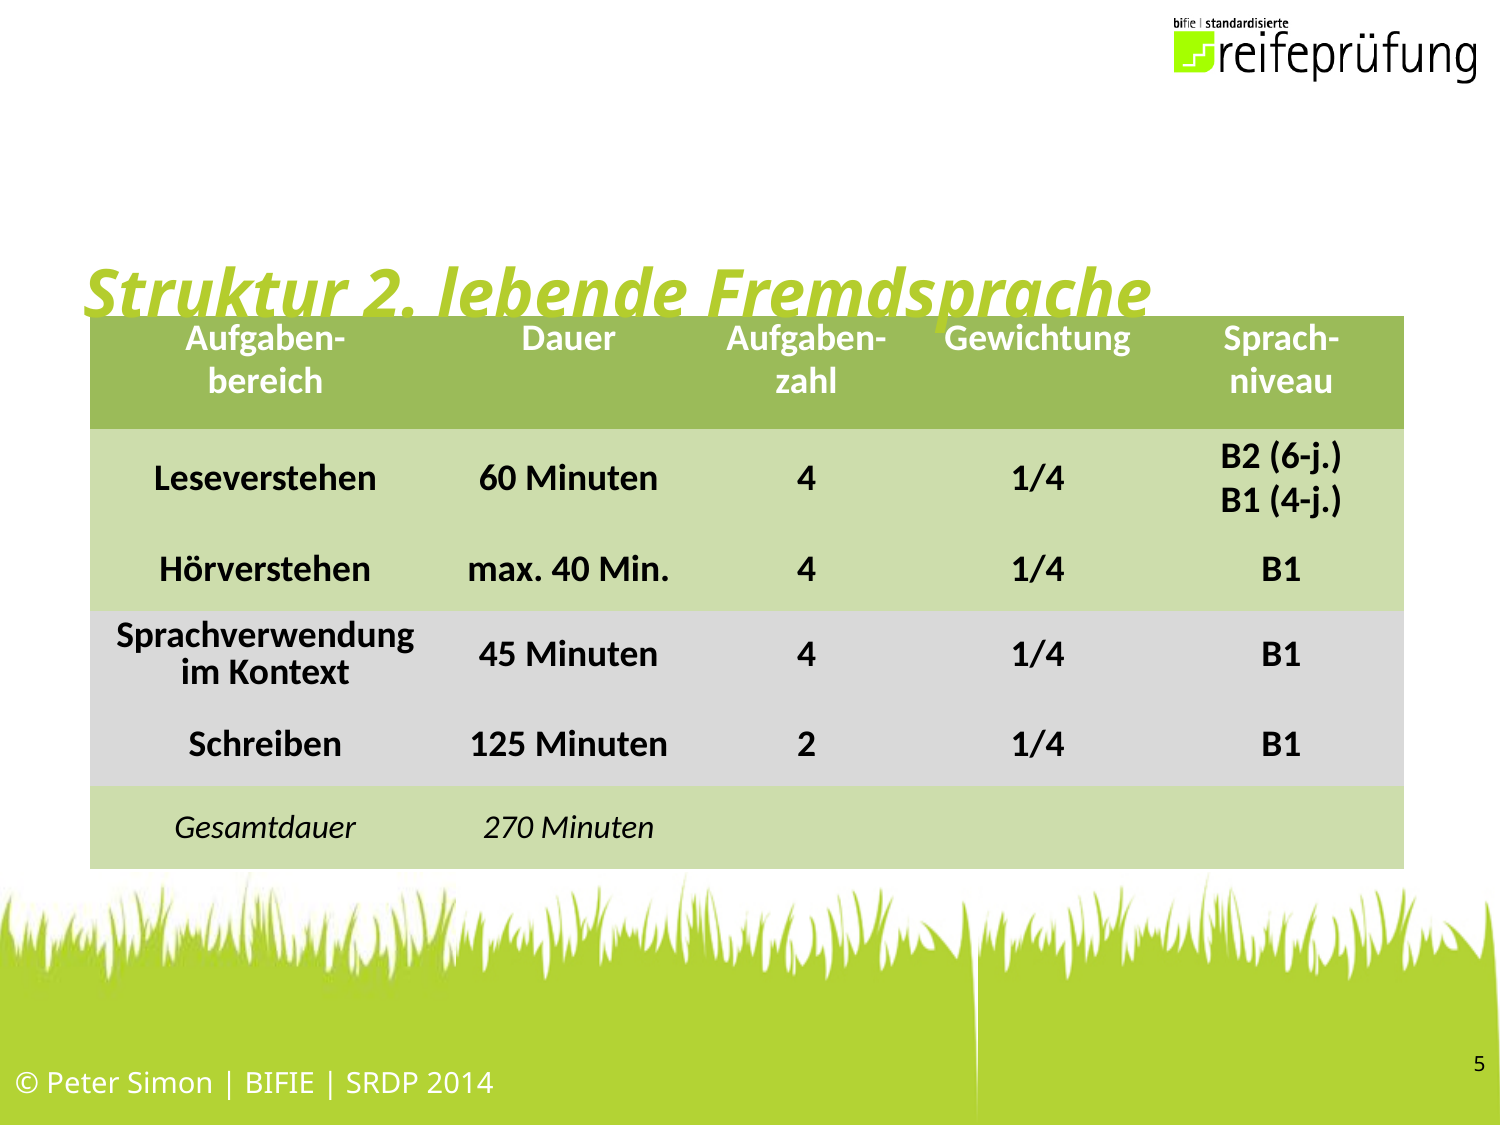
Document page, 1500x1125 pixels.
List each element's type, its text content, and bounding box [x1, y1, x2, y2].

picture [0, 872, 1500, 1125]
table_cell 270 Minuten [440, 786, 697, 869]
table_cell 125 Minuten [440, 703, 697, 786]
table_cell 1/4 [916, 429, 1159, 528]
table_cell [916, 786, 1159, 869]
table_cell 4 [697, 429, 916, 528]
table_cell B1 [1159, 703, 1404, 786]
table_header Gewichtung [916, 317, 1159, 429]
table_cell 45 Minuten [440, 611, 697, 703]
text_box Struktur 2. lebende Fremdsprache [68, 198, 1435, 317]
table_cell Gesamtdauer [90, 786, 440, 869]
table_header Dauer [440, 317, 697, 429]
table_cell 60 Minuten [440, 429, 697, 528]
table_header Aufgaben- bereich [90, 317, 440, 429]
table_cell [697, 786, 916, 869]
table_cell 1/4 [916, 703, 1159, 786]
table_cell Sprachverwendung im Kontext [90, 611, 440, 703]
table_cell Hörverstehen [90, 528, 440, 611]
table_cell [1159, 786, 1404, 869]
slide_number <Nummer> [1149, 1042, 1500, 1103]
table_cell Leseverstehen [90, 429, 440, 528]
table_cell max. 40 Min. [440, 528, 697, 611]
table_cell 4 [697, 528, 916, 611]
picture [1172, 14, 1476, 86]
table_cell 2 [697, 703, 916, 786]
table_header Aufgaben- zahl [697, 317, 916, 429]
table_cell Schreiben [90, 703, 440, 786]
table_header Sprach- niveau [1159, 317, 1404, 429]
table_cell 1/4 [916, 611, 1159, 703]
table_cell B1 [1159, 611, 1404, 703]
table_cell B1 [1159, 528, 1404, 611]
table_cell 1/4 [916, 528, 1159, 611]
table_cell 4 [697, 611, 916, 703]
table_cell B2 (6-j.) B1 (4-j.) [1159, 429, 1404, 528]
